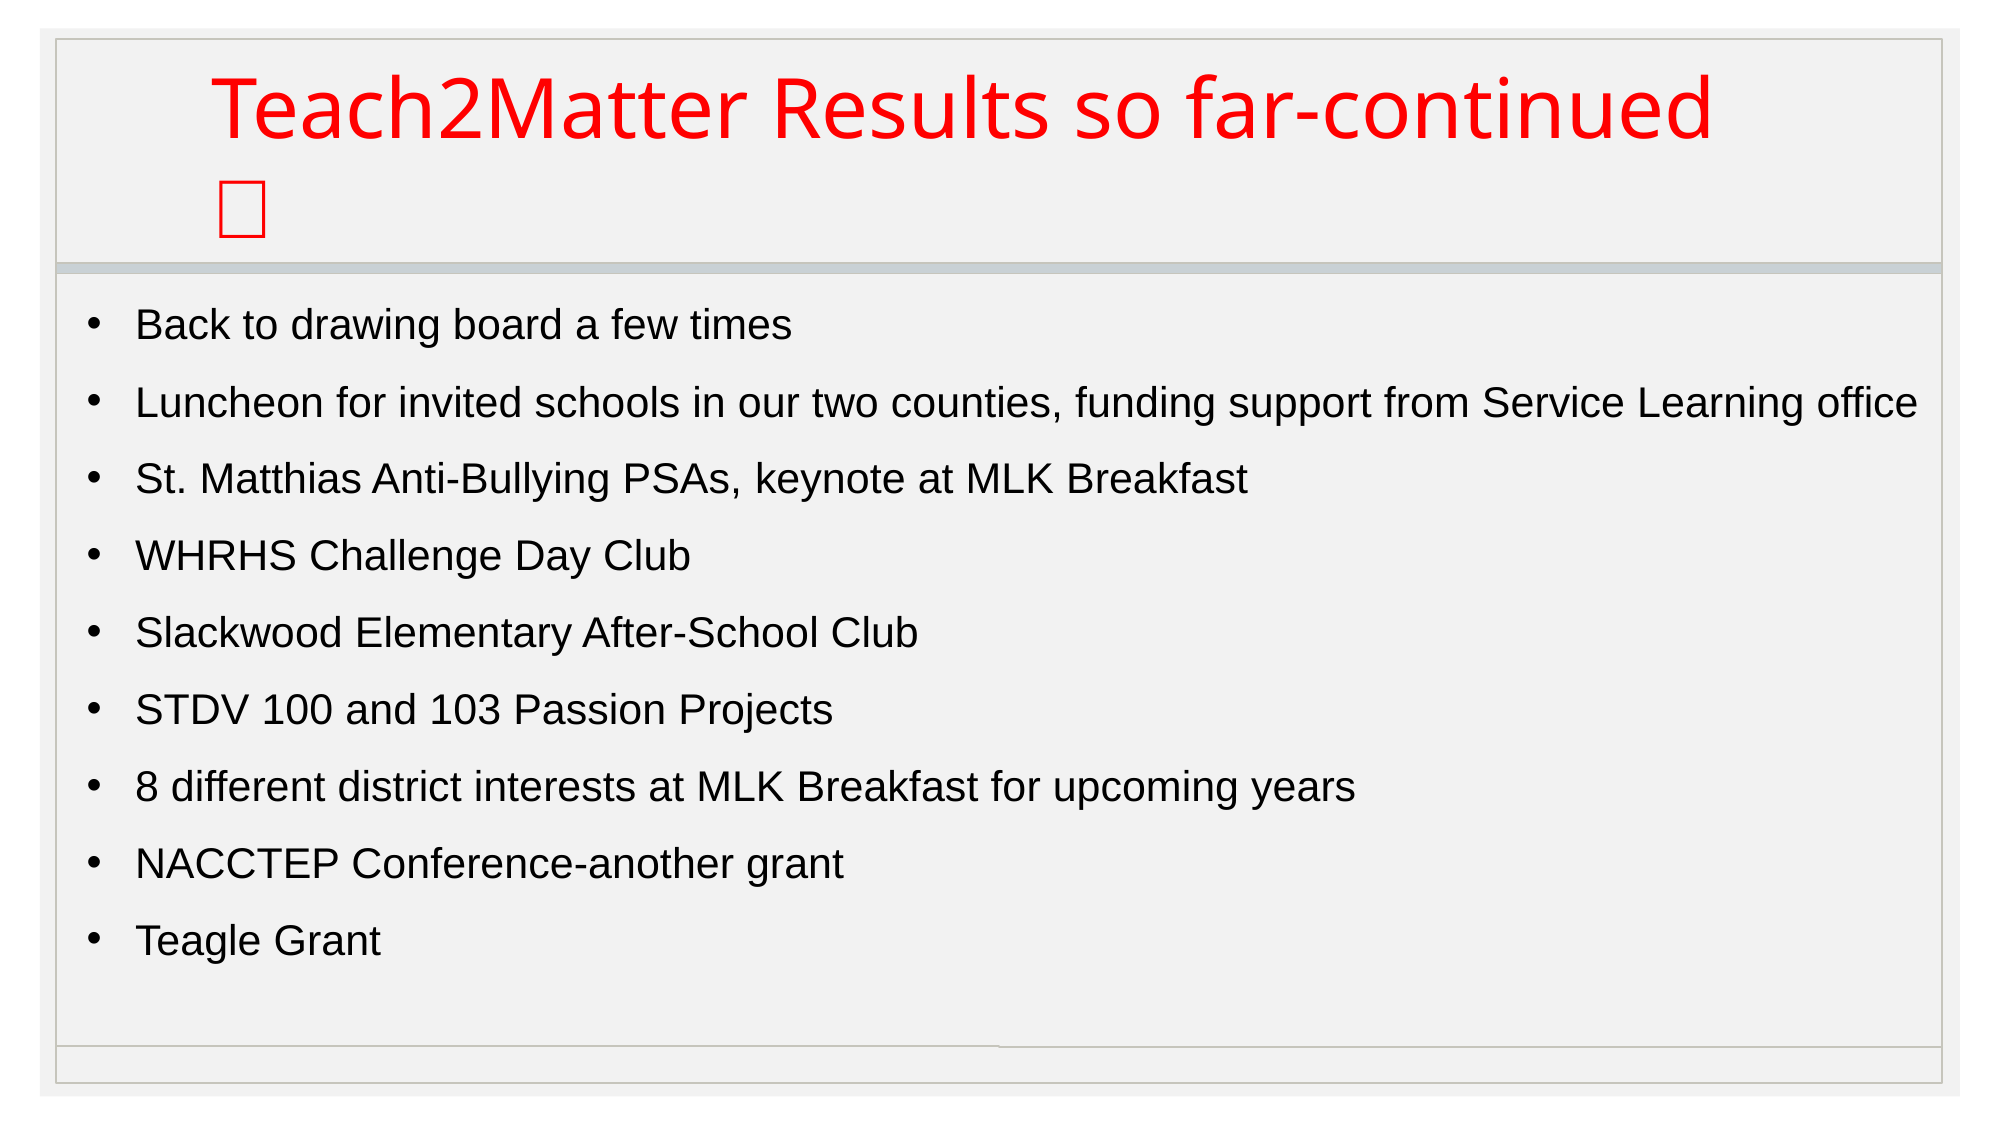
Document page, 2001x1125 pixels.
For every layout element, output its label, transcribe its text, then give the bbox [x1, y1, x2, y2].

list Back to drawing board a few times Luncheon for invited schools in our two counties, funding support from Service Learning office St. Matthias Anti-Bullying PSAs, keynote at MLK Breakfast WHRHS Challenge Day Club Slackwood Elementary After-School Club STDV 100 and 103 Passion Projects 8 different district interests at MLK Breakfast for upcoming years NACCTEP Conference-another grant Teagle Grant [71, 282, 1937, 995]
title Teach2Matter Results so far-continued  [196, 40, 1804, 260]
